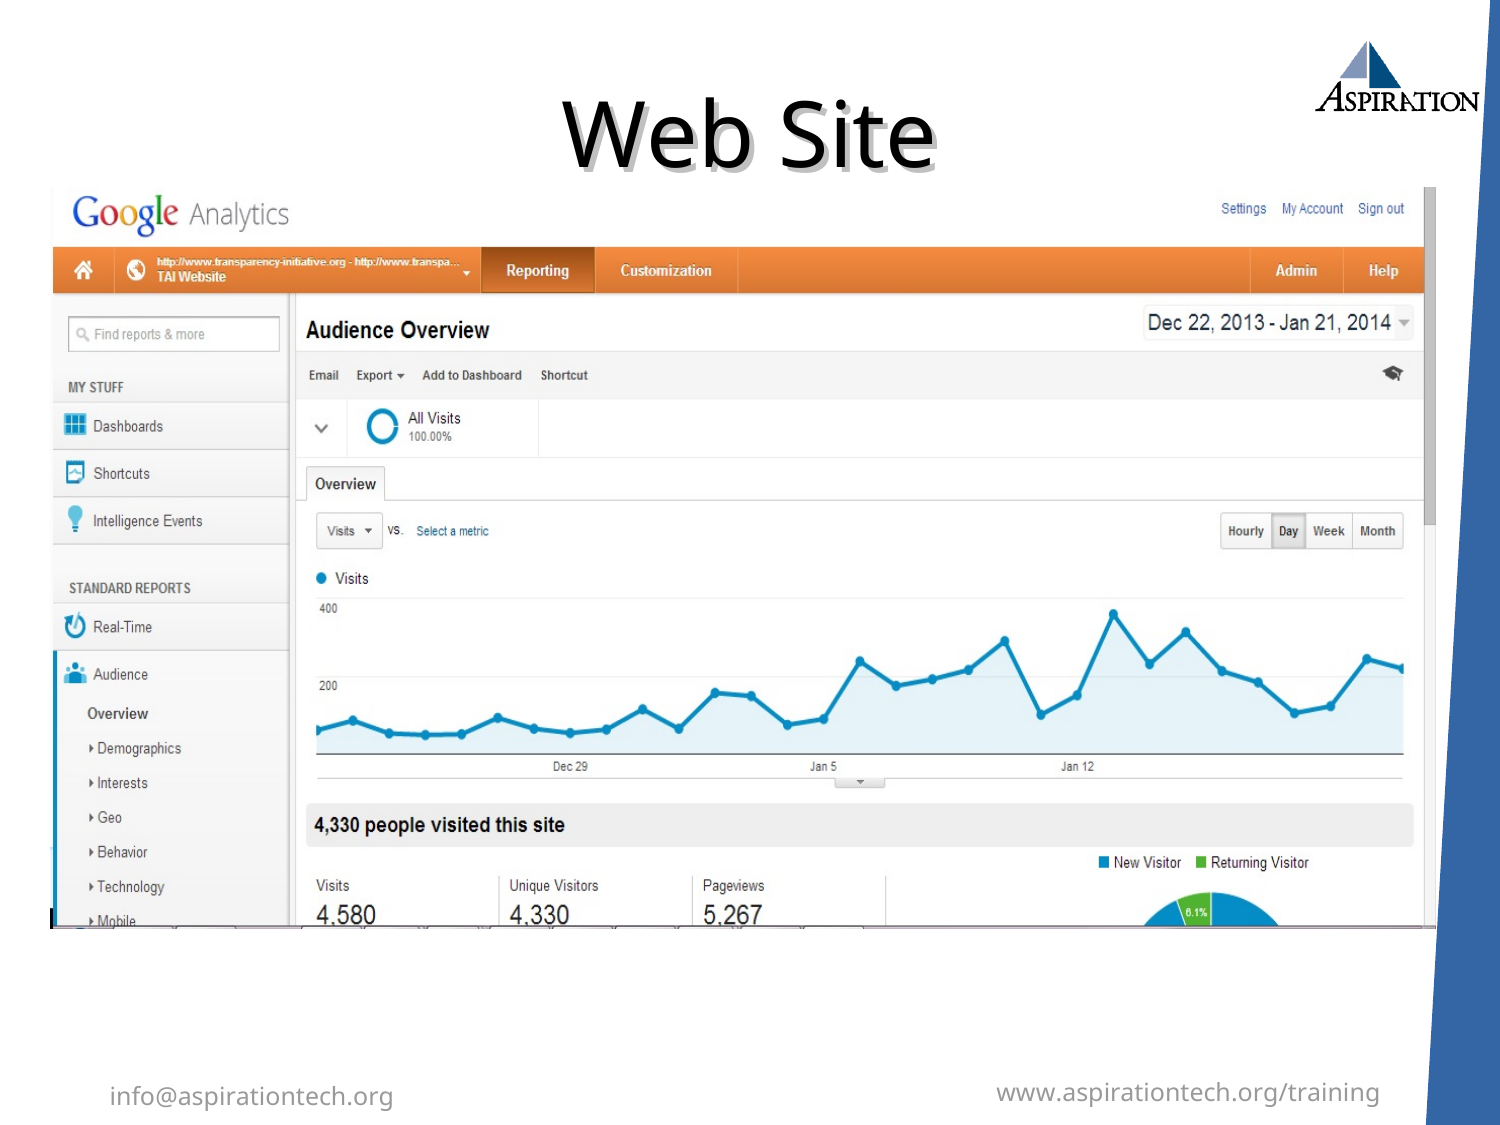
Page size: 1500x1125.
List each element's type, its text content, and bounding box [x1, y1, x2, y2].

title Web Site [49, 37, 1450, 225]
picture [50, 187, 1436, 929]
picture [1450, 41, 1480, 120]
